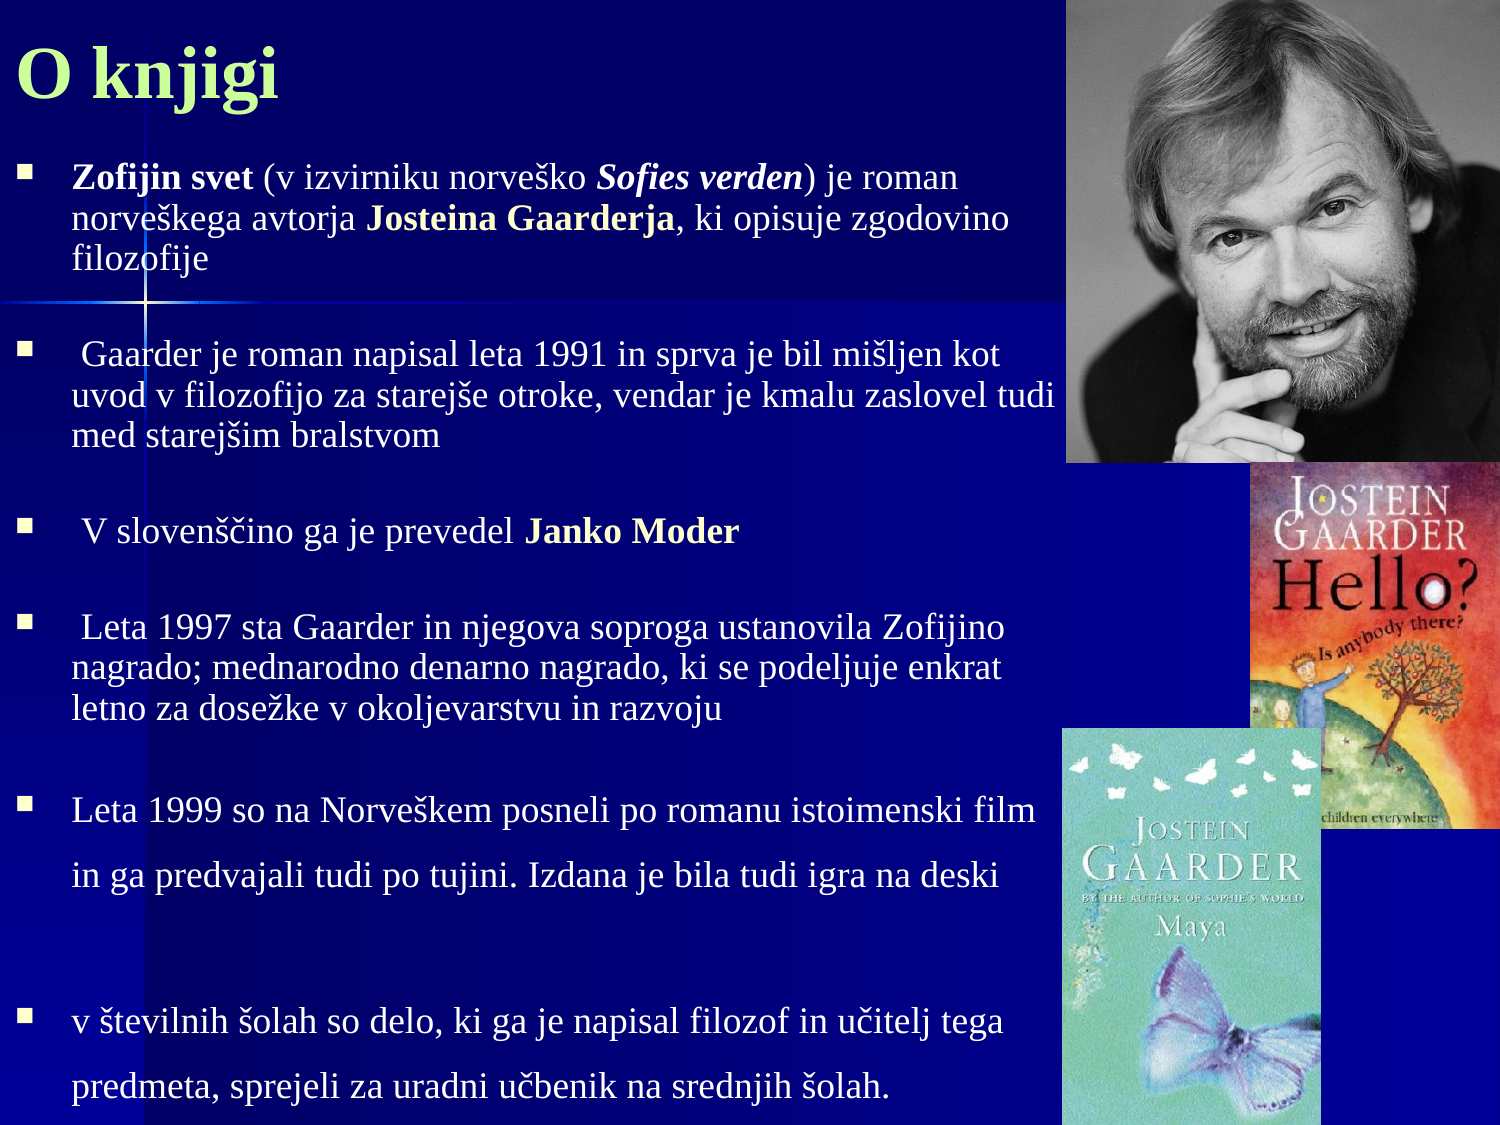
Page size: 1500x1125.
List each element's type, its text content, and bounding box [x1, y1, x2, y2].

picture [1062, 0, 1500, 1125]
title O knjigi [0, 0, 1066, 138]
list Zofijin svet (v izvirniku norveško Sofies verden) je roman norveškega avtorja Josteina Gaarderja, ki opisuje zgodovino filozofije Gaarder je roman napisal leta 1991 in sprva je bil mišljen kot uvod v filozofijo za starejše otroke, vendar je kmalu zaslovel tudi med starejšim bralstvom V slovenščino ga je prevedel Janko Moder Leta 1997 sta Gaarder in njegova soproga ustanovila Zofijino nagrado; mednarodno denarno nagrado, ki se podeljuje enkrat letno za dosežke v okoljevarstvu in razvoju Leta 1999 so na Norveškem posneli po romanu istoimenski film in ga predvajali tudi po tujini. Izdana je bila tudi igra na deski v številnih šolah so delo, ki ga je napisal filozof in učitelj tega predmeta, sprejeli za uradni učbenik na srednjih šolah. [0, 149, 1088, 988]
